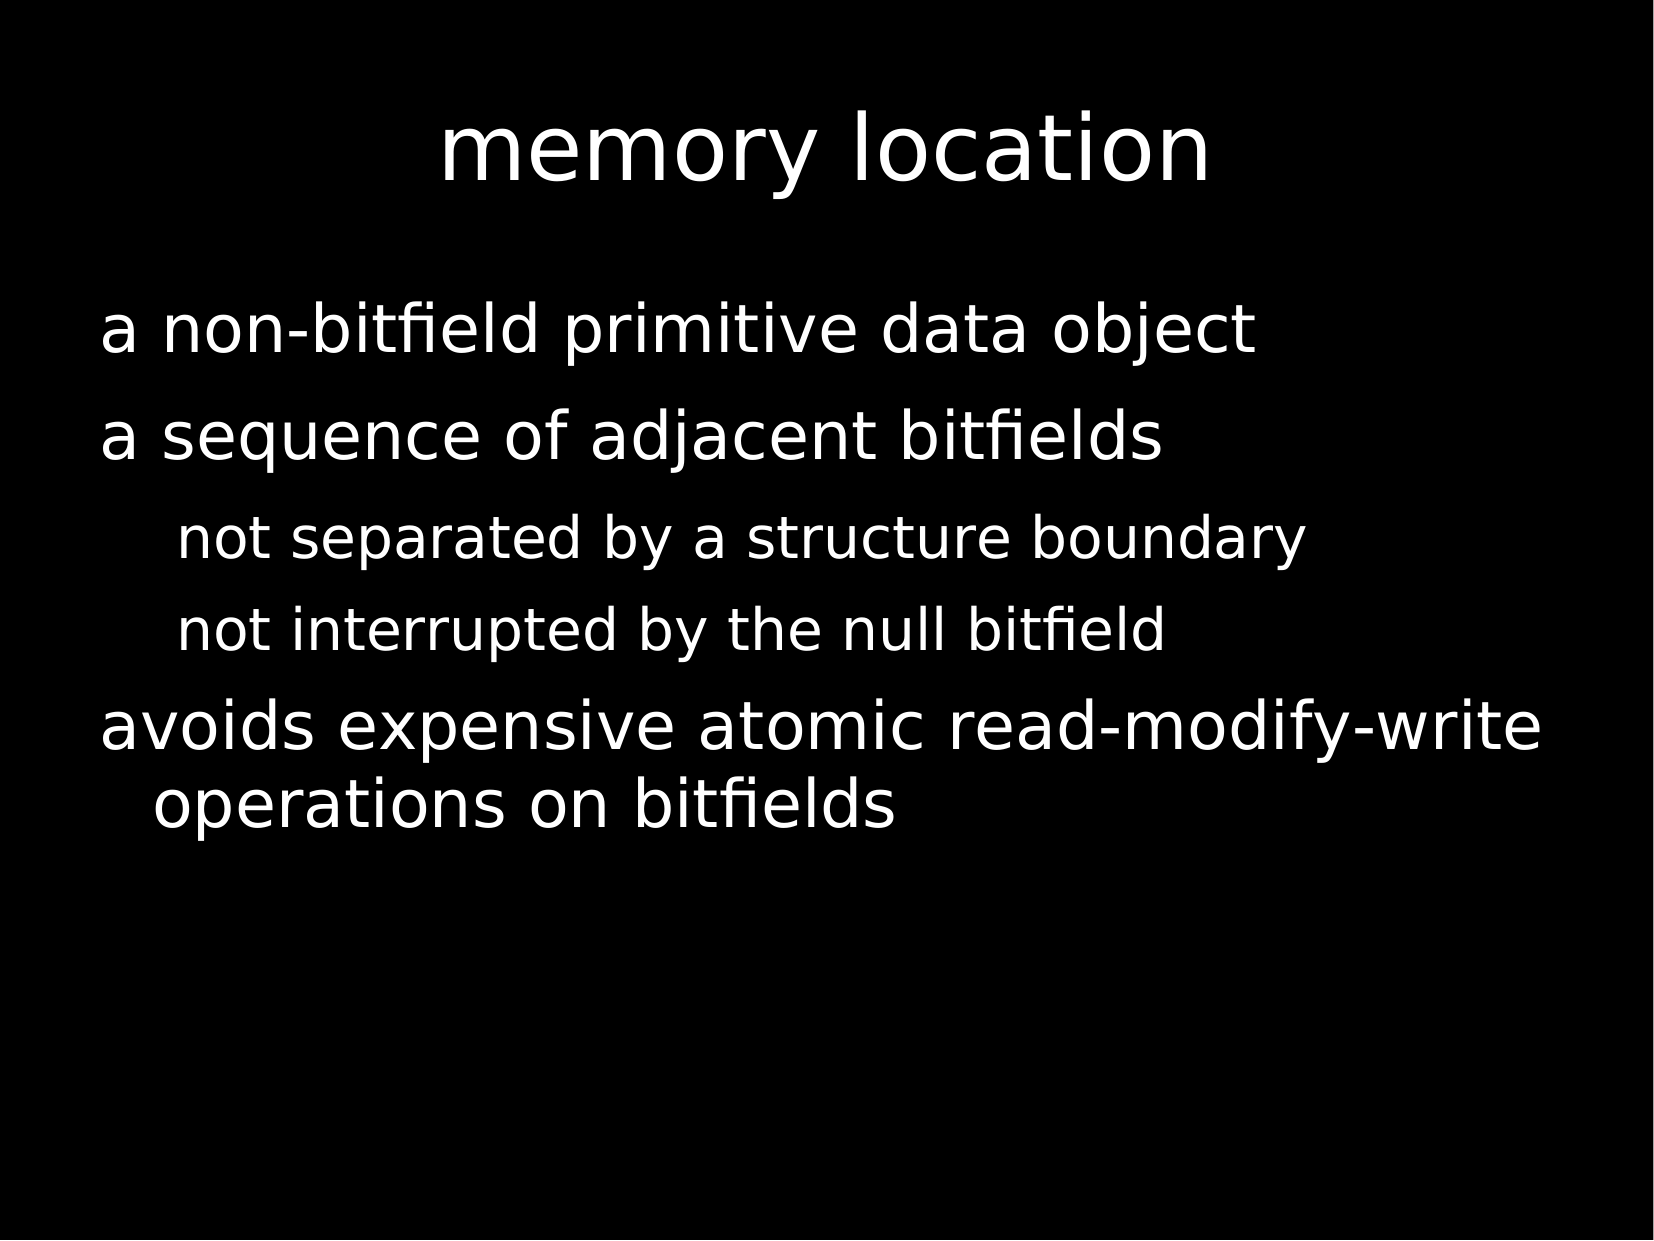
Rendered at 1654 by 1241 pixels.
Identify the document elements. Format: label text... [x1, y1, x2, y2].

title memory location [82, 46, 1570, 259]
list a non-bitfield primitive data object a sequence of adjacent bitfields not separated by a structure boundary not interrupted by the null bitfield avoids expensive atomic read-modify-write operations on bitfields [82, 290, 1570, 1109]
